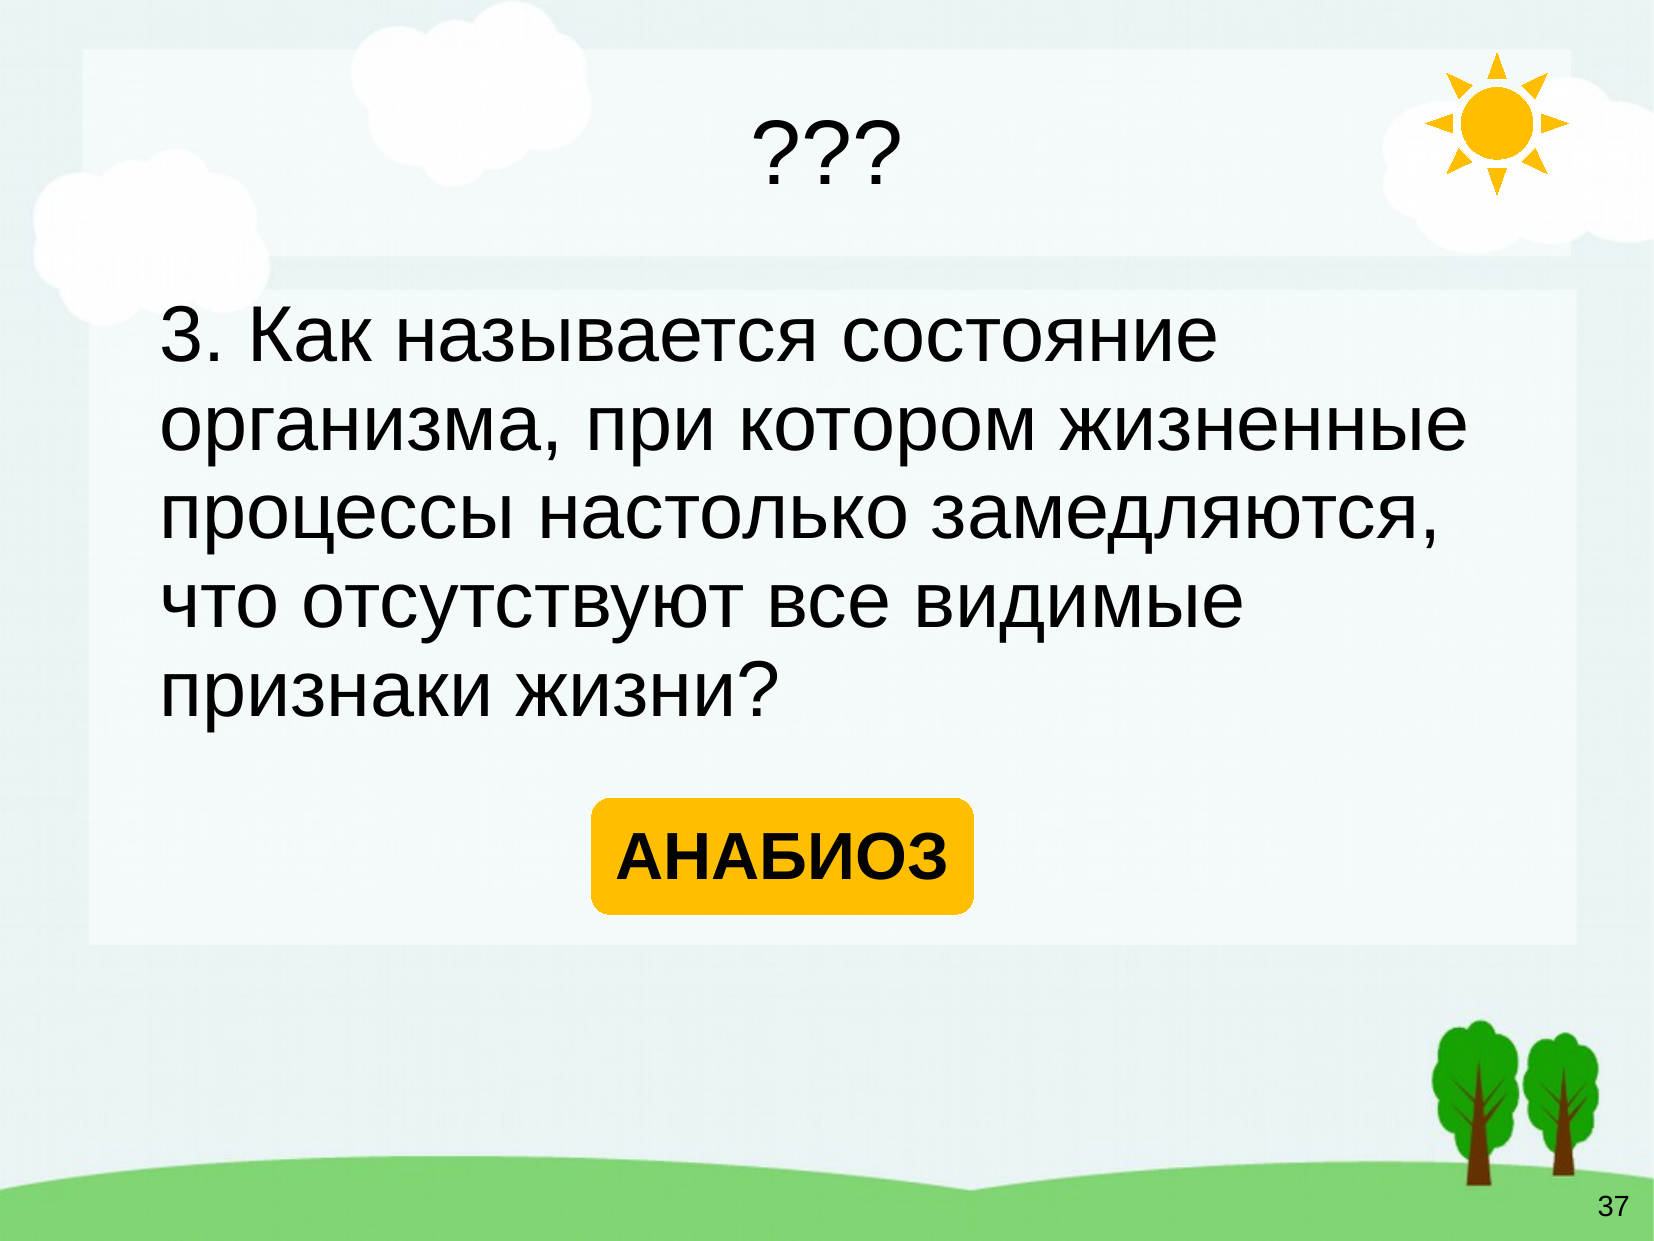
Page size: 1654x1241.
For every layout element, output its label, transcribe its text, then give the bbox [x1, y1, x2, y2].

list 3. Как называется состояние организма, при котором жизненные процессы настолько замедляются, что отсутствуют все видимые признаки жизни? [88, 290, 1577, 945]
text_box [1460, 86, 1535, 161]
text_box [1540, 112, 1571, 134]
text_box [1444, 71, 1474, 100]
text_box АНАБИОЗ [590, 797, 975, 916]
text_box [1423, 112, 1454, 134]
title ??? [82, 49, 1571, 257]
text_box [1486, 49, 1508, 80]
picture [0, 0, 1654, 1241]
text_box [1444, 146, 1474, 176]
text_box [1520, 146, 1550, 176]
text_box [1520, 71, 1550, 100]
text_box [1486, 167, 1508, 198]
